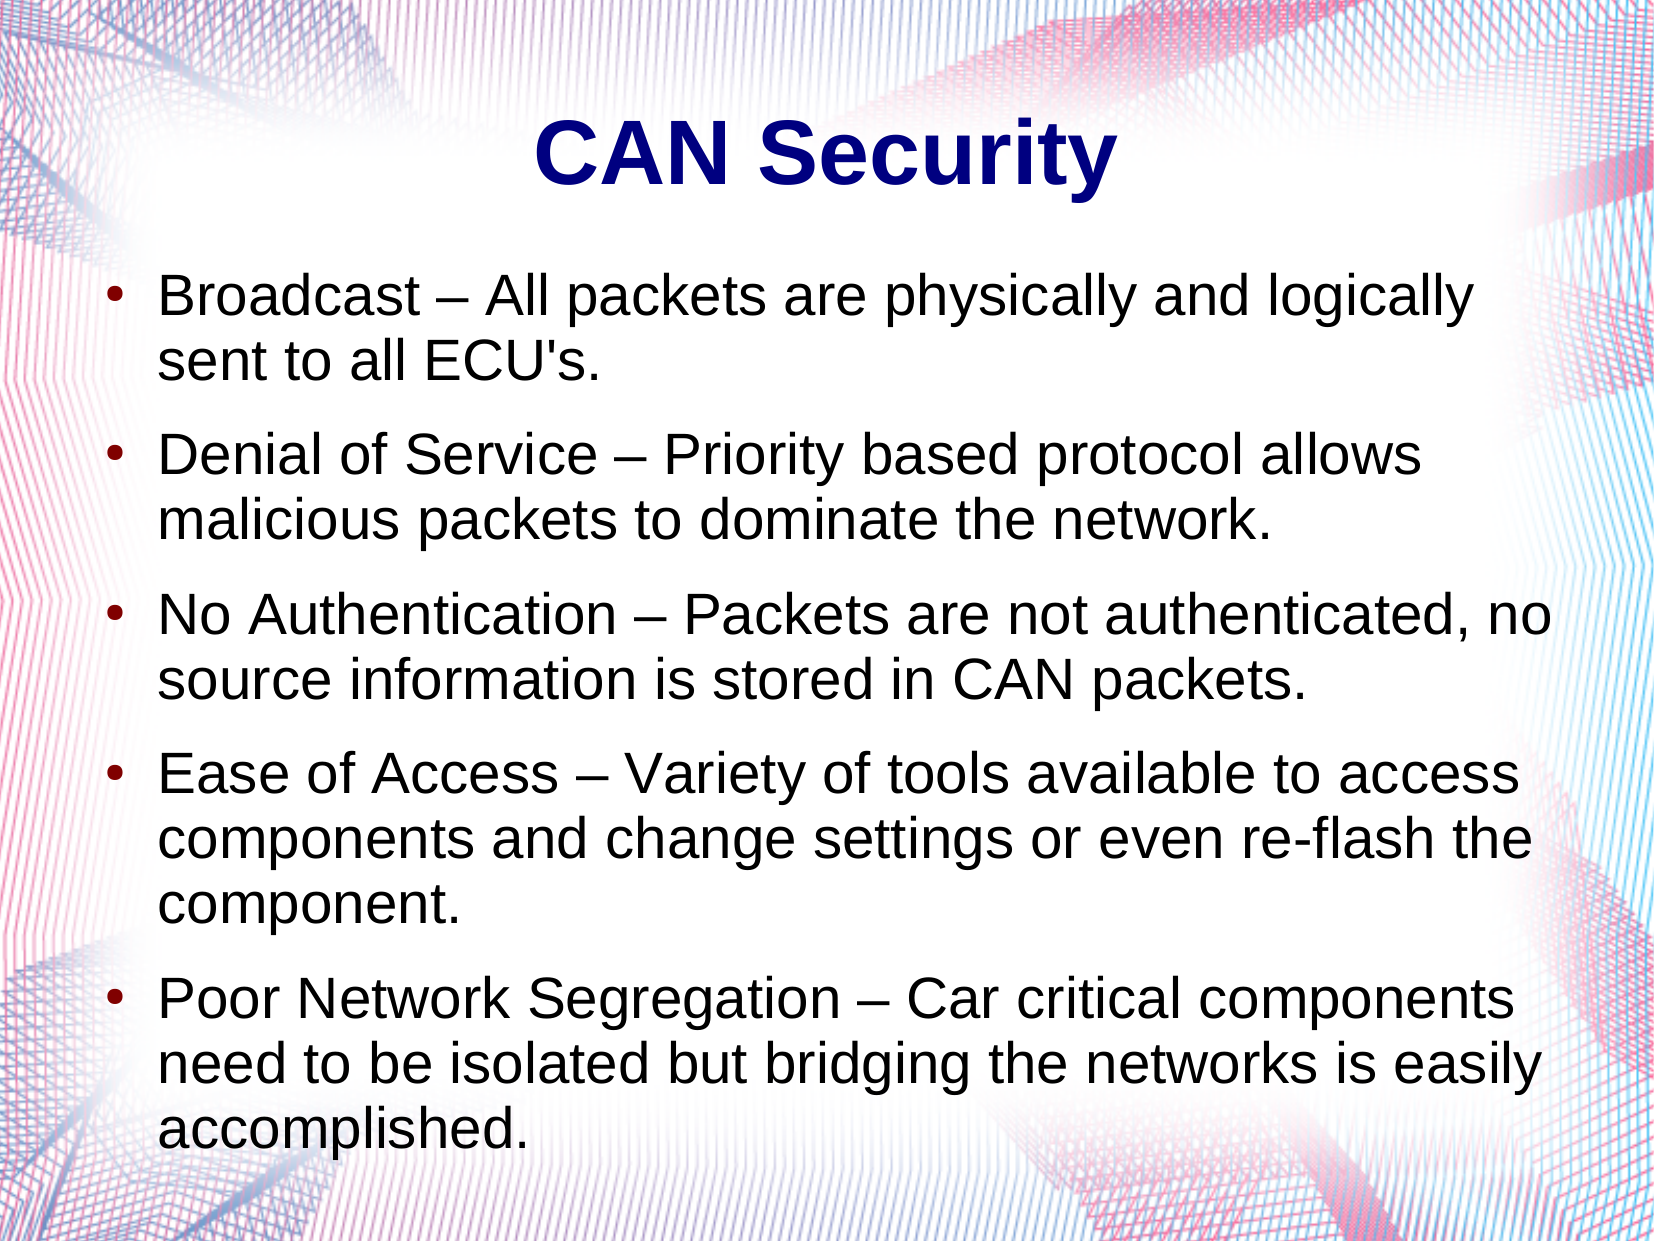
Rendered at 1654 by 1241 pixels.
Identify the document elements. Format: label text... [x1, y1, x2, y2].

picture [0, 0, 1654, 1241]
list Broadcast – All packets are physically and logically sent to all ECU's. Denial of Service – Priority based protocol allows malicious packets to dominate the network. No Authentication – Packets are not authenticated, no source information is stored in CAN packets. Ease of Access – Variety of tools available to access components and change settings or even re-flash the component. Poor Network Segregation – Car critical components need to be isolated but bridging the networks is easily accomplished. [86, 262, 1576, 1161]
title CAN Security [82, 49, 1571, 257]
